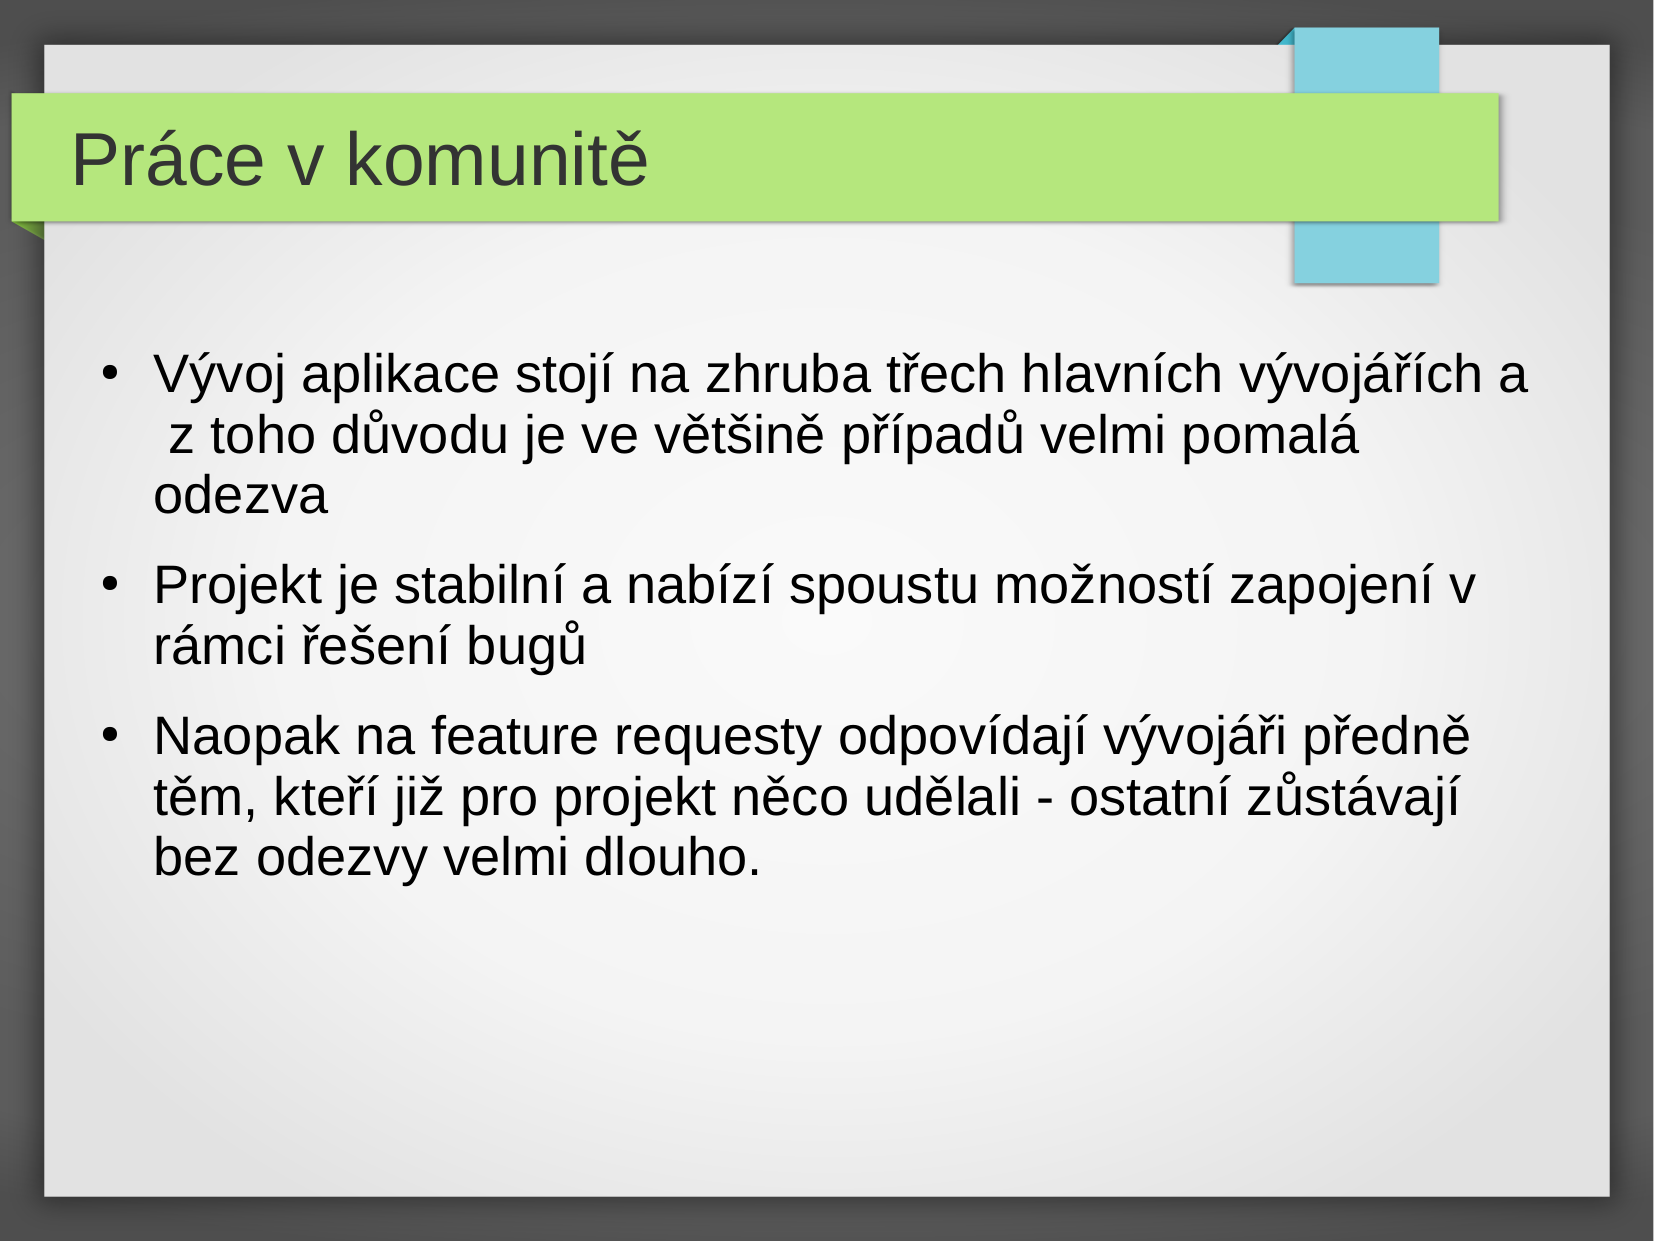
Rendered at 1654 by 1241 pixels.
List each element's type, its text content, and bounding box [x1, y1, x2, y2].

picture [0, 0, 1654, 1241]
title Práce v komunitě [70, 106, 1229, 213]
list Vývoj aplikace stojí na zhruba třech hlavních vývojářích a z toho důvodu je ve většině případů velmi pomalá odezva Projekt je stabilní a nabízí spoustu možností zapojení v rámci řešení bugů Naopak na feature requesty odpovídají vývojáři předně těm, kteří již pro projekt něco udělali - ostatní zůstávají bez odezvy velmi dlouho. [82, 343, 1538, 1063]
